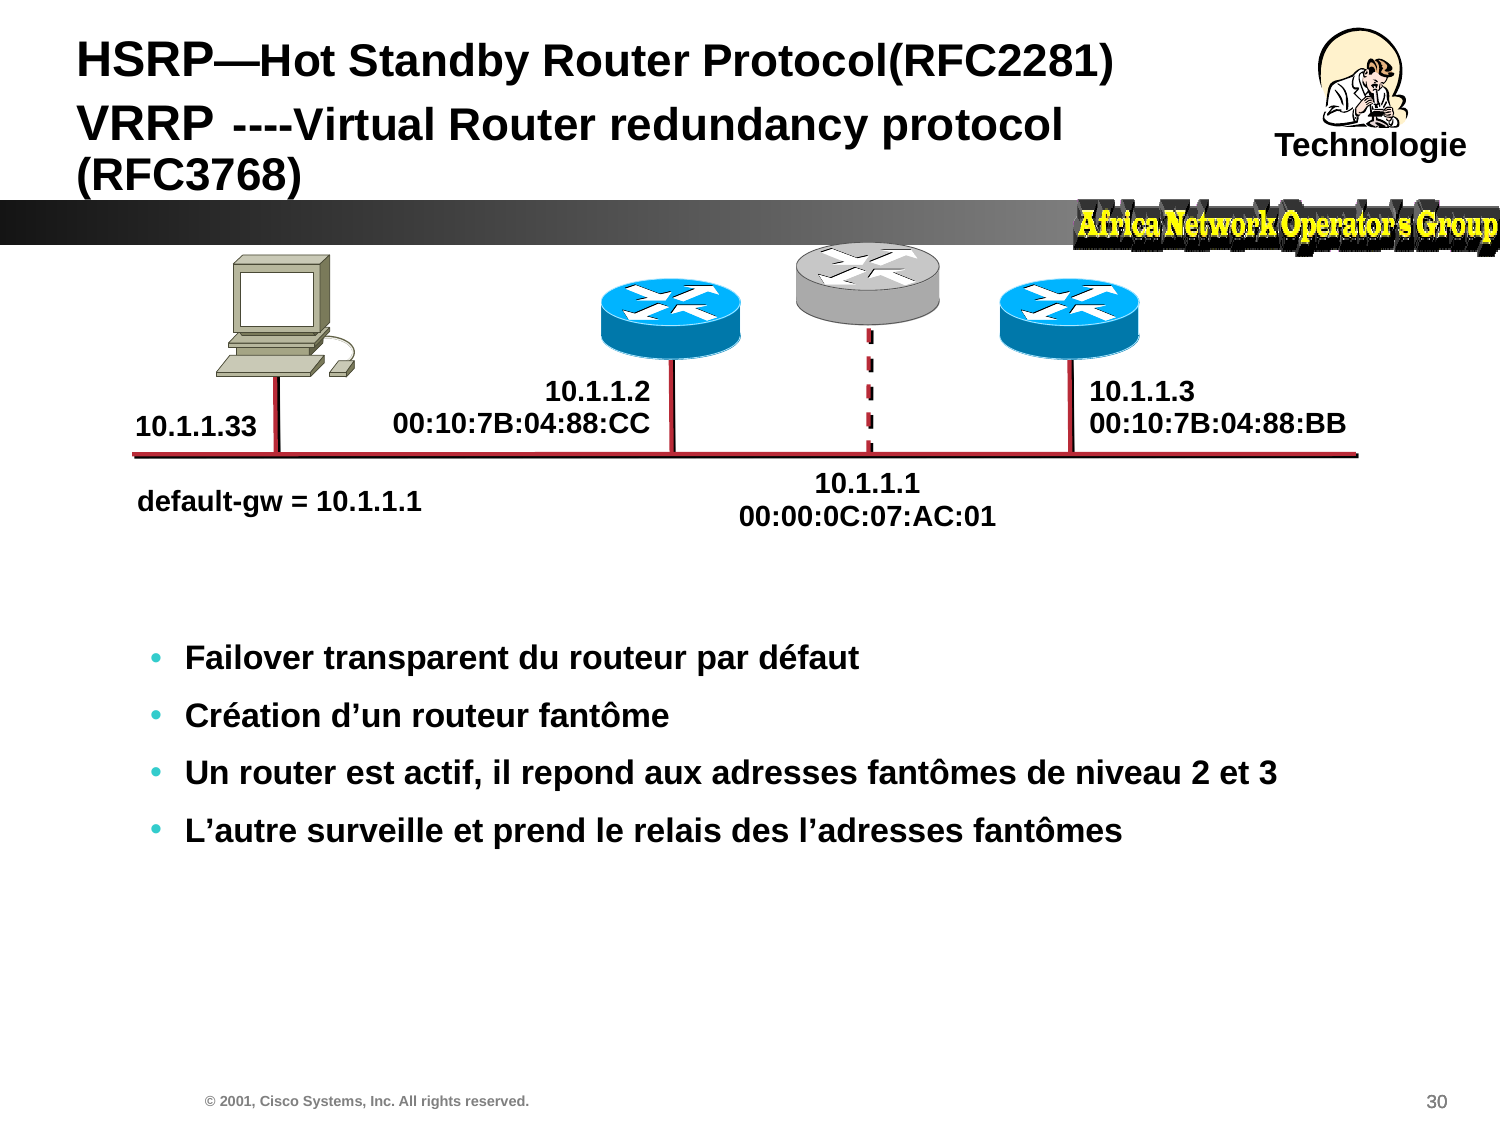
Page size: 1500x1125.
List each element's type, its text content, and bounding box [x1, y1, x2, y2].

picture [601, 278, 741, 306]
picture [216, 254, 355, 378]
list Failover transparent du routeur par défaut Création d’un routeur fantôme Un router est actif, il repond aux adresses fantômes de niveau 2 et 3 L’autre surveille et prend le relais des l’adresses fantômes [40, 653, 1463, 1025]
text_box 10.1.1.1 00:00:0C:07:AC:01 [722, 459, 1014, 541]
picture [601, 337, 741, 360]
picture [625, 304, 666, 321]
picture [627, 286, 669, 300]
picture [999, 278, 1140, 334]
picture [999, 337, 1140, 360]
text_box 10.1.1.33 [118, 400, 275, 451]
picture [1071, 306, 1113, 322]
picture [1024, 304, 1065, 321]
text_box default-gw = 10.1.1.1 [120, 475, 440, 526]
text_box Technologie [1262, 118, 1482, 170]
picture [1026, 286, 1068, 300]
text_box 10.1.1.2 00:10:7B:04:88:CC [376, 365, 668, 449]
picture [675, 286, 716, 300]
picture [796, 242, 940, 326]
picture [1073, 286, 1115, 300]
text_box 10.1.1.3 00:10:7B:04:88:BB [1072, 365, 1365, 449]
picture [673, 306, 714, 322]
picture [1317, 26, 1409, 118]
title HSRP—Hot Standby Router Protocol(RFC2281) VRRP ----Virtual Router redundancy protocol (RFC3768) [37, 37, 1313, 196]
